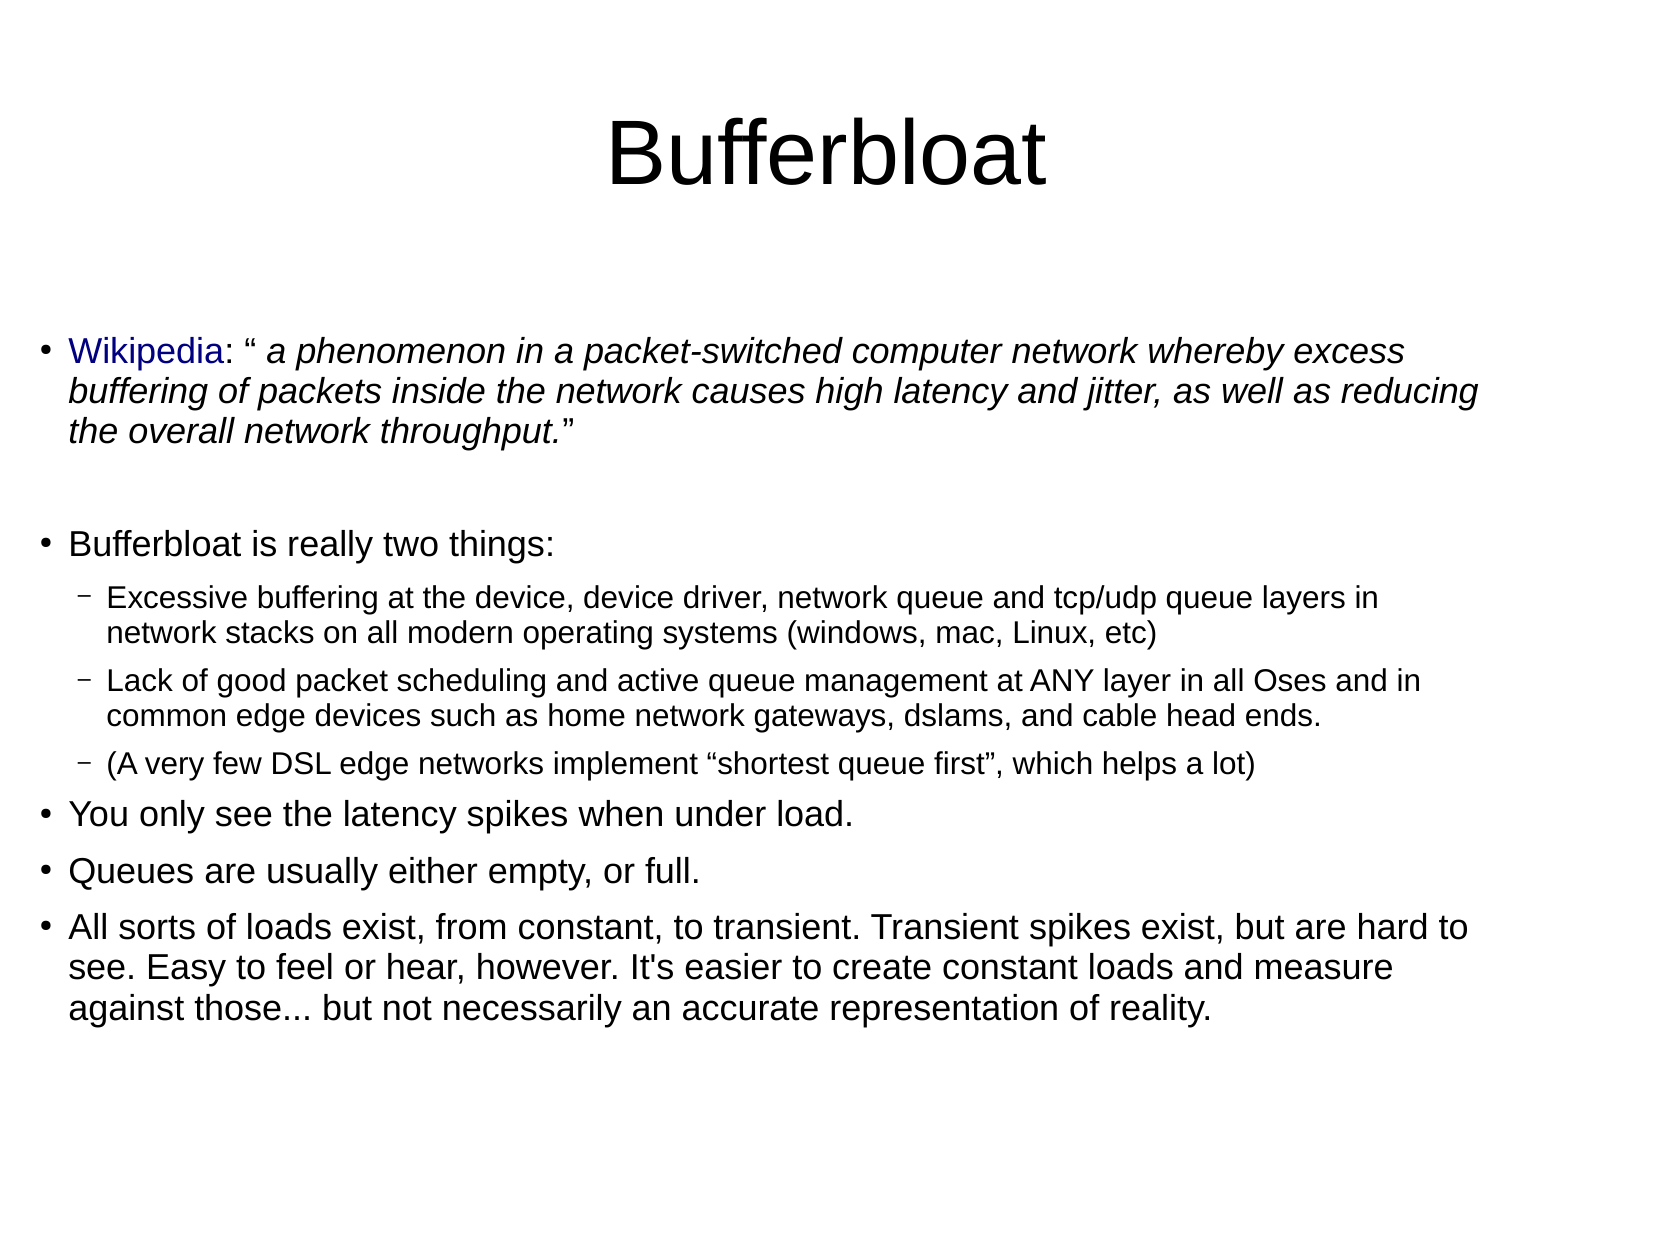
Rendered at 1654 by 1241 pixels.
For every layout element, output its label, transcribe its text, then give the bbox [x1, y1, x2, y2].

title Bufferbloat [82, 49, 1571, 257]
list Wikipedia: “ a phenomenon in a packet-switched computer network whereby excess buffering of packets inside the network causes high latency and jitter, as well as reducing the overall network throughput.” Bufferbloat is really two things: Excessive buffering at the device, device driver, network queue and tcp/udp queue layers in network stacks on all modern operating systems (windows, mac, Linux, etc) Lack of good packet scheduling and active queue management at ANY layer in all Oses and in common edge devices such as home network gateways, dslams, and cable head ends. (A very few DSL edge networks implement “shortest queue first”, which helps a lot) You only see the latency spikes when under load. Queues are usually either empty, or full. All sorts of loads exist, from constant, to transient. Transient spikes exist, but are hard to see. Easy to feel or hear, however. It's easier to create constant loads and measure against those... but not necessarily an accurate representation of reality. [30, 330, 1486, 1051]
